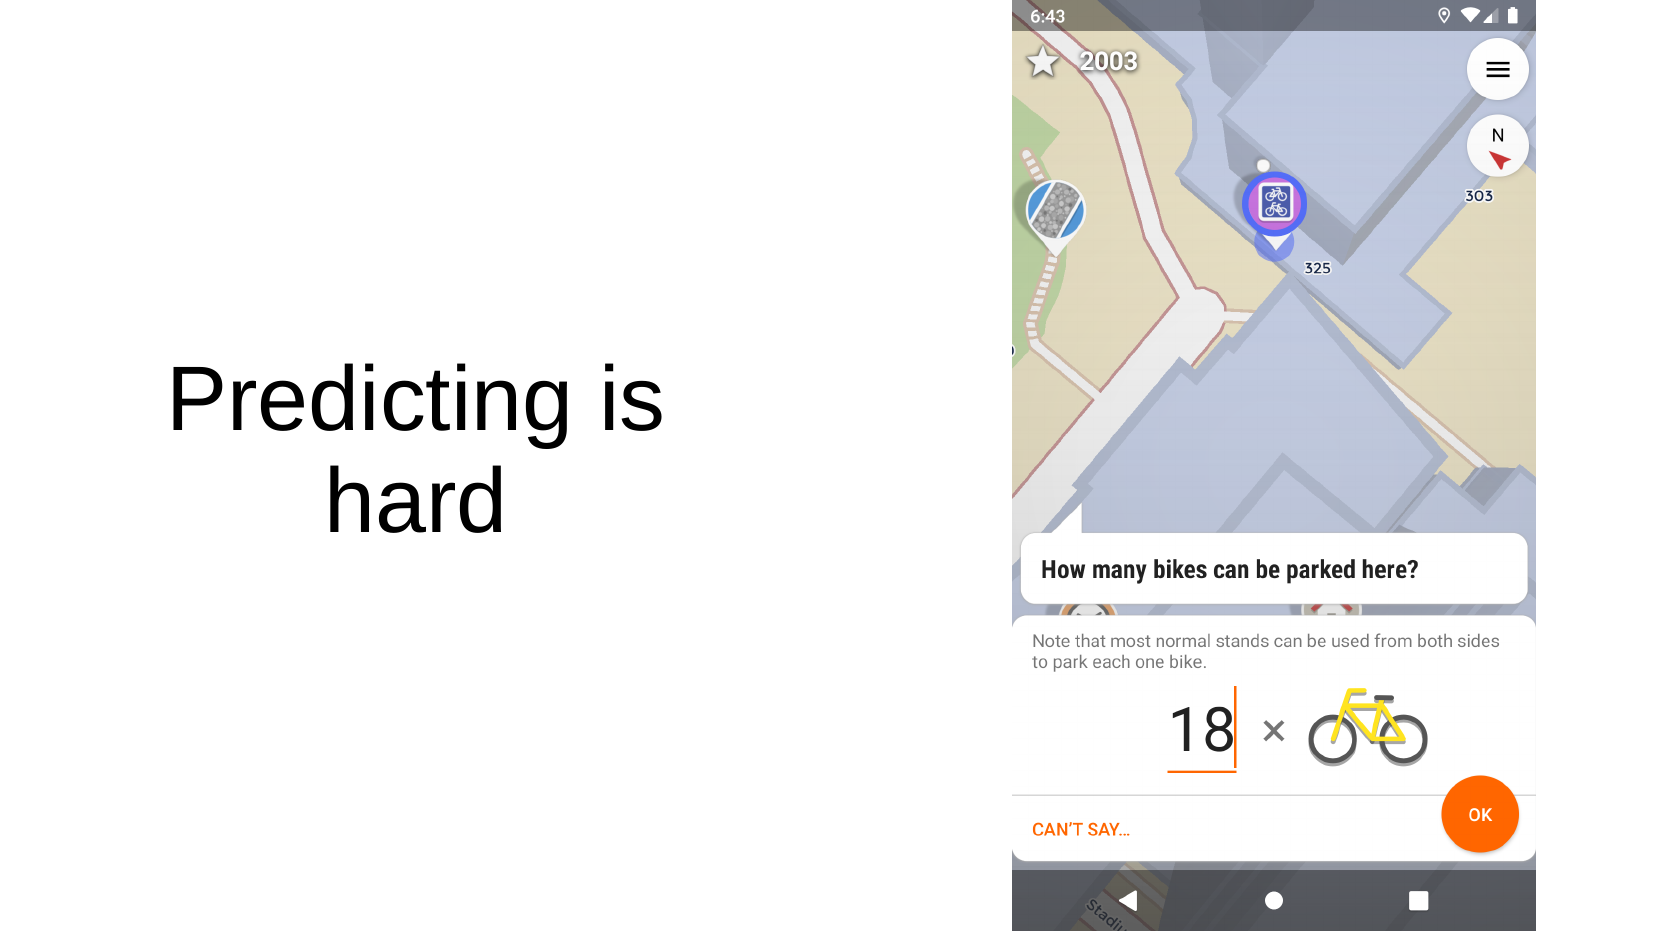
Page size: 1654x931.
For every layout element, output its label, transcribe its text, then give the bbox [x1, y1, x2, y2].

title Predicting is hard [82, 37, 751, 863]
picture [1012, 0, 1536, 931]
